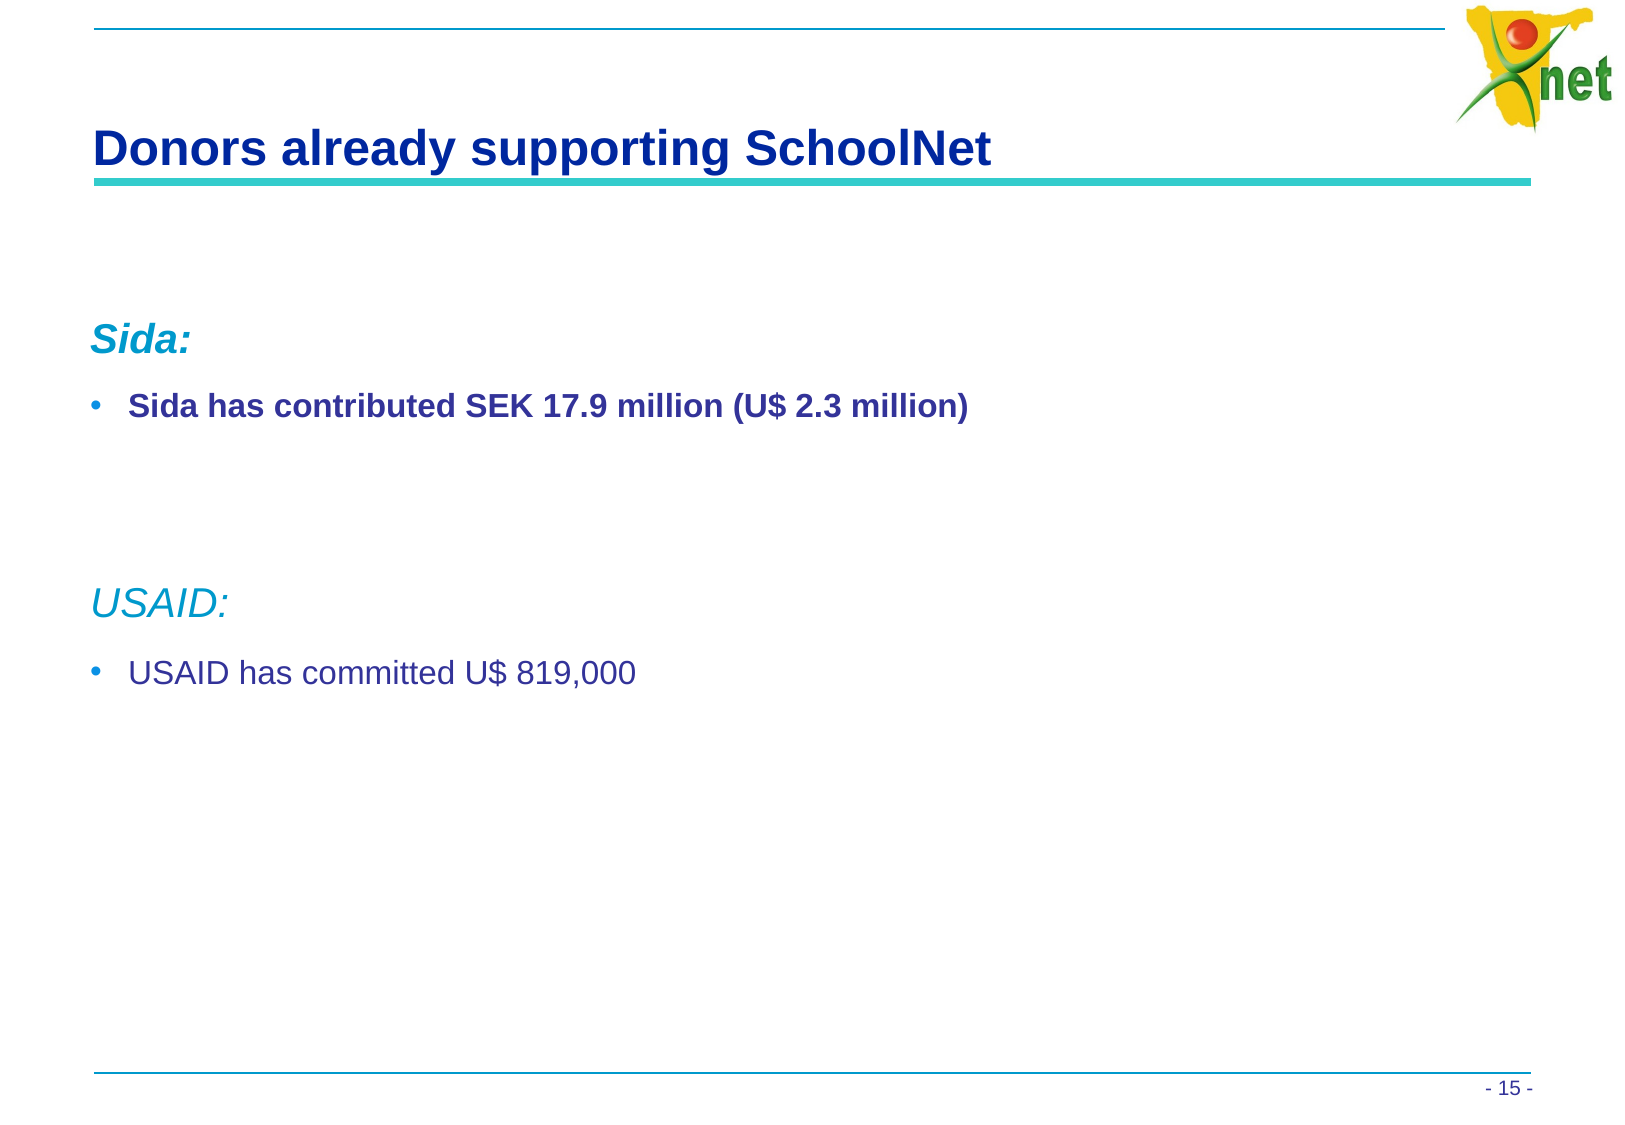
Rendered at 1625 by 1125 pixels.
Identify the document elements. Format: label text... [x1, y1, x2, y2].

title Donors already supporting SchoolNet [82, 114, 1526, 181]
list Sida: Sida has contributed SEK 17.9 million (U$ 2.3 million) [75, 314, 1521, 565]
text_box USAID: USAID has committed U$ 819,000 [75, 576, 1521, 765]
picture [1445, 0, 1625, 139]
